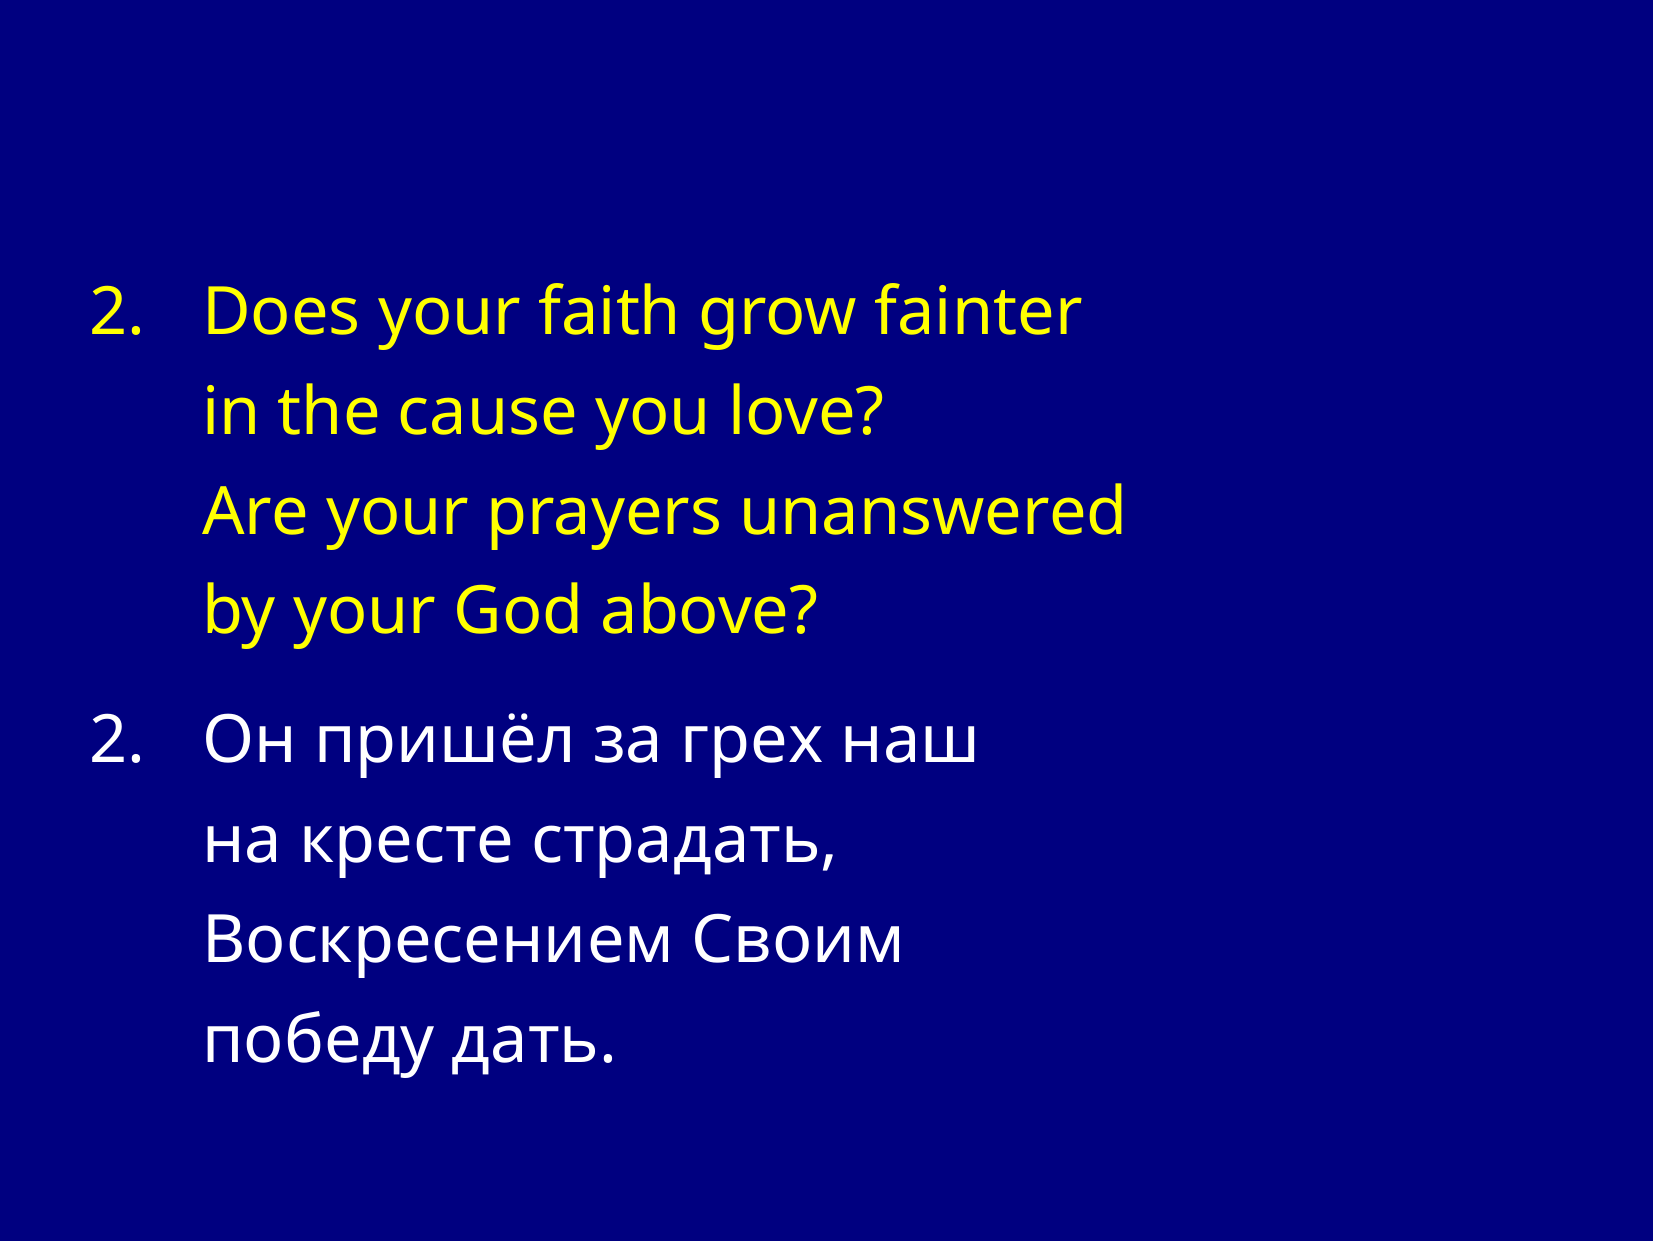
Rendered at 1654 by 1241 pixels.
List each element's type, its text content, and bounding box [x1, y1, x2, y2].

text_box 2. Он пришёл за грех наш на кресте страдать, Воскресением Своим победу дать. [75, 675, 1576, 1163]
text_box 2. Does your faith grow fainter in the cause you love? Are your prayers unanswered by your God above? [75, 56, 1576, 638]
